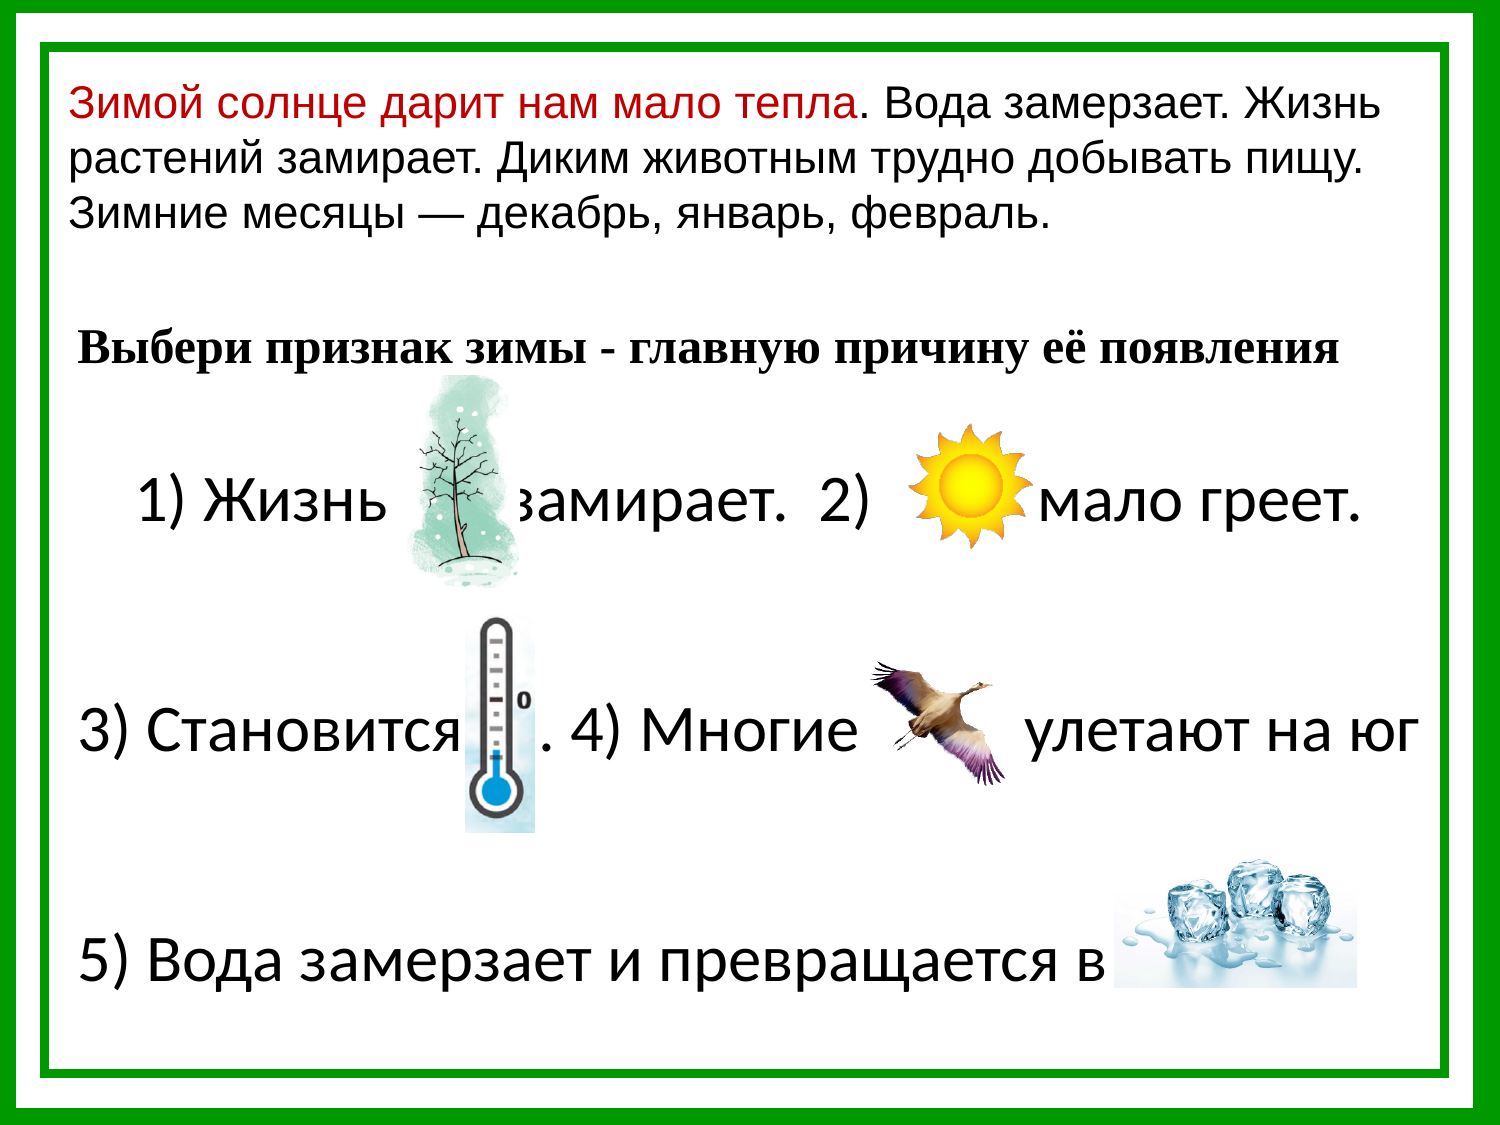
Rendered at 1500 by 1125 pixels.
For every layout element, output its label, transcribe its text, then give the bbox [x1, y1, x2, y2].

picture [904, 420, 1034, 553]
picture [465, 614, 535, 833]
text_box 1) Жизнь замирает. 2) мало греет. 3) Становится . 4) Многие улетают на юг 5) Вода замерзает и превращается в [1449, 304, 1456, 1047]
text_box Выбери признак зимы - главную причину её появления [62, 306, 1412, 383]
picture [1114, 852, 1358, 988]
text_box 1) Жизнь замирает. 2) мало греет. 3) Становится . 4) Многие улетают на юг 5) Вода замерзает и превращается в [62, 304, 1440, 1047]
picture [406, 375, 521, 588]
picture [870, 661, 1005, 786]
text_box Зимой солнце дарит нам мало тепла. Вода замерзает. Жизнь растений замирает. Диким животным трудно добывать пищу. Зимние месяцы — декабрь, январь, февраль. [53, 65, 1412, 248]
